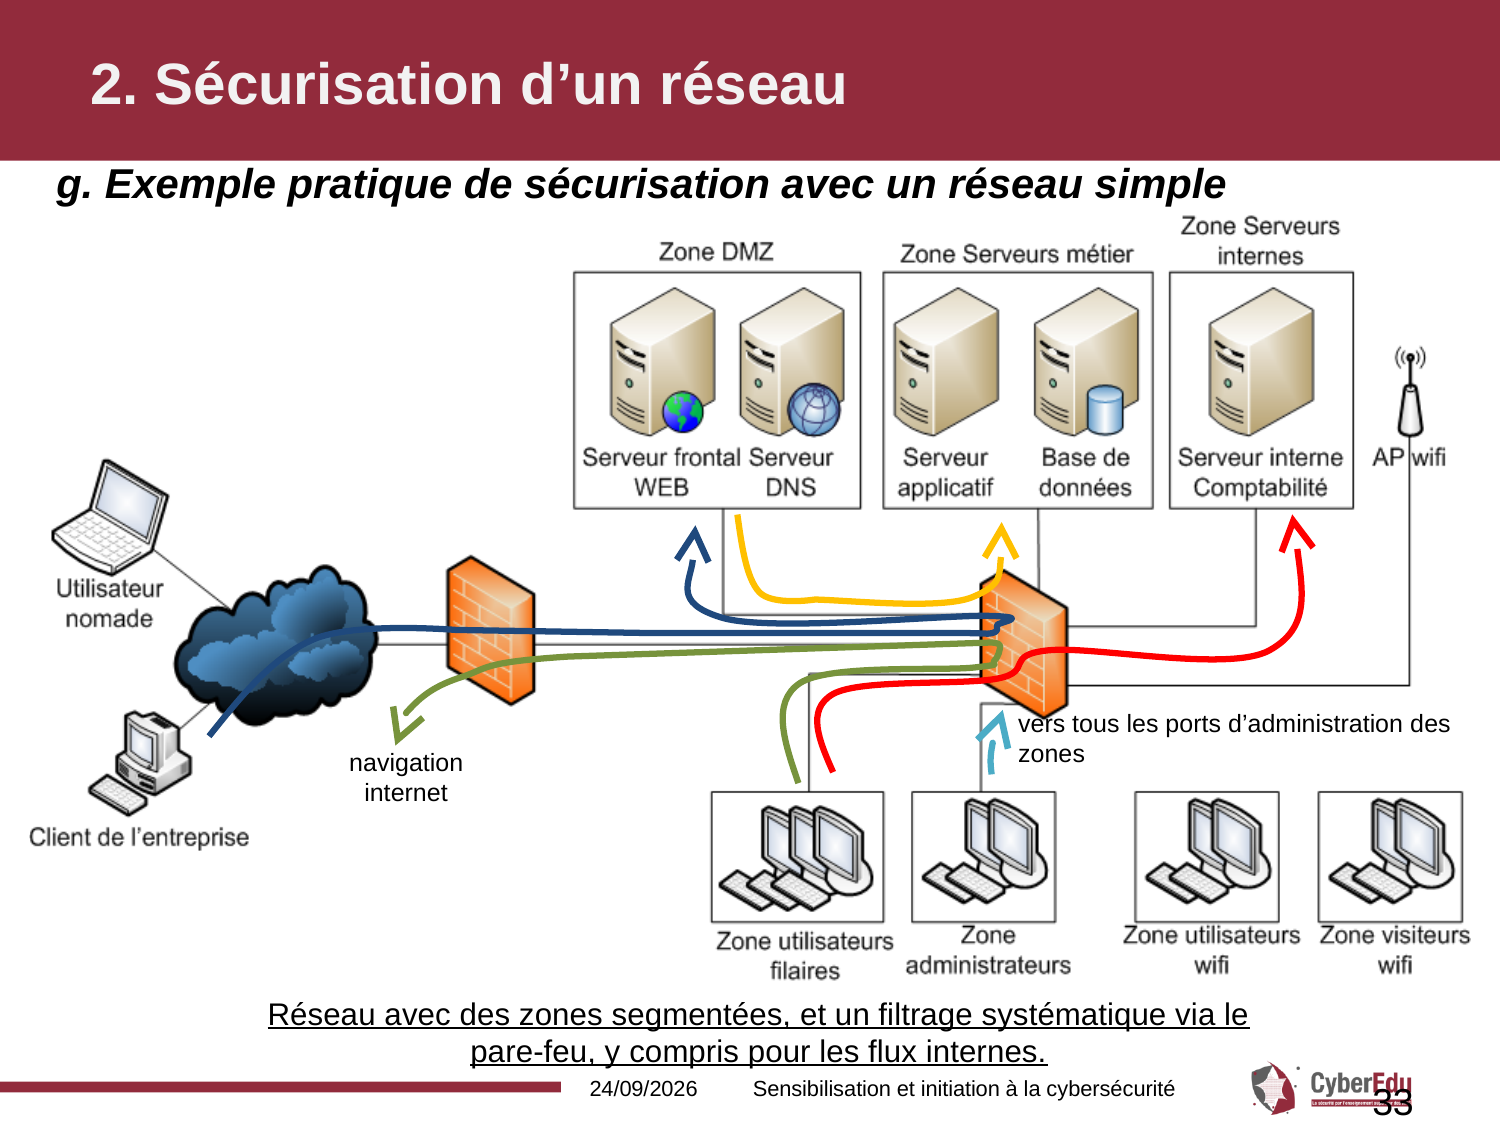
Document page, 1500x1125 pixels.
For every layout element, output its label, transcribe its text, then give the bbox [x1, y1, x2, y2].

text_box Réseau avec des zones segmentées, et un filtrage systématique via le pare-feu, y compris pour les flux internes. [224, 987, 1294, 1076]
text_box vers tous les ports d’administration des zones [1003, 700, 1471, 776]
footer Sensibilisation et initiation à la cybersécurité [738, 1076, 1236, 1118]
text_box navigation internet [314, 738, 498, 814]
text_box g. Exemple pratique de sécurisation avec un réseau simple [41, 149, 1471, 208]
title 2. Sécurisation d’un réseau [75, 1, 1425, 149]
picture [1246, 1060, 1412, 1115]
slide_number 15/11/2020 [561, 1076, 727, 1118]
picture [29, 208, 1471, 987]
